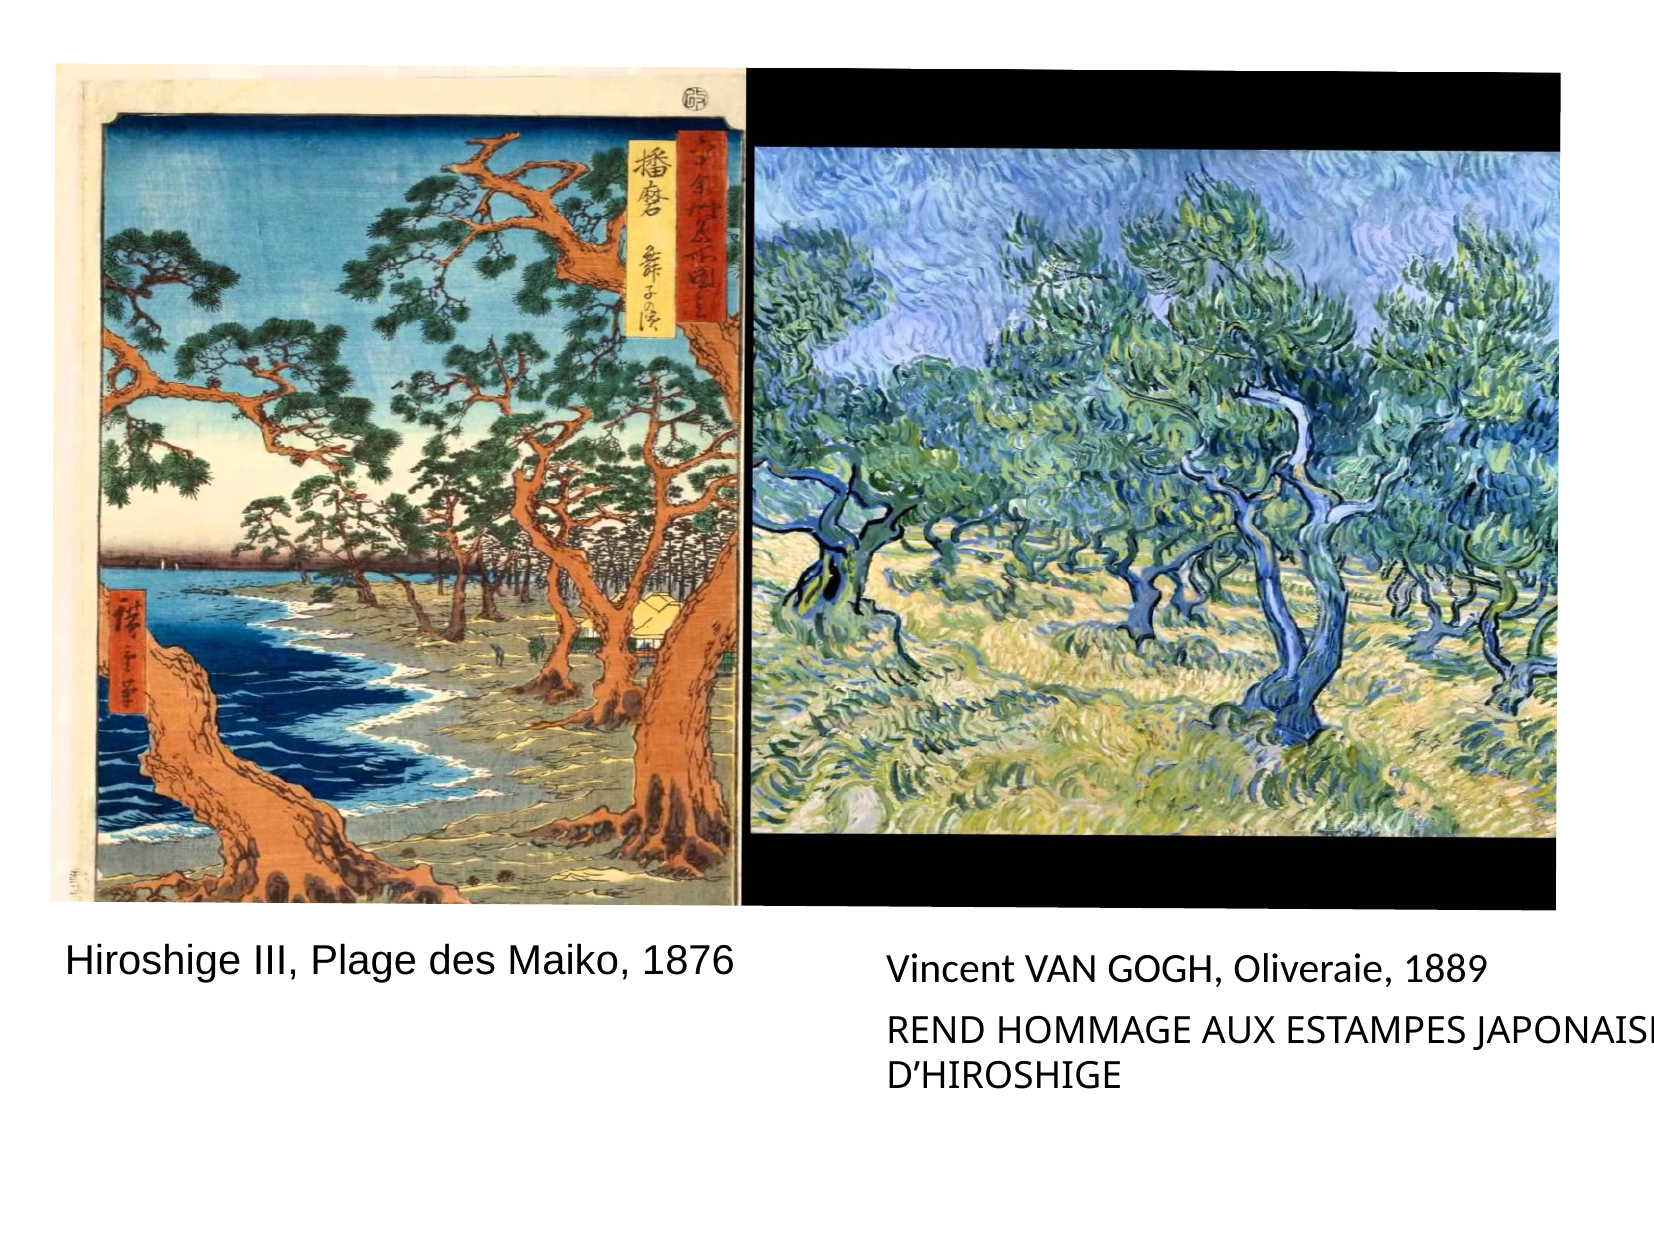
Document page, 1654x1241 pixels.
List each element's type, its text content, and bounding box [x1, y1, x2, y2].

text_box REND HOMMAGE AUX ESTAMPES JAPONAISES D’HIROSHIGE [871, 998, 1654, 1105]
text_box Vincent VAN GOGH, Oliveraie, 1889 [871, 933, 1654, 998]
picture [50, 62, 1561, 911]
list Hiroshige III, Plage des Maiko, 1876 [64, 933, 812, 1113]
